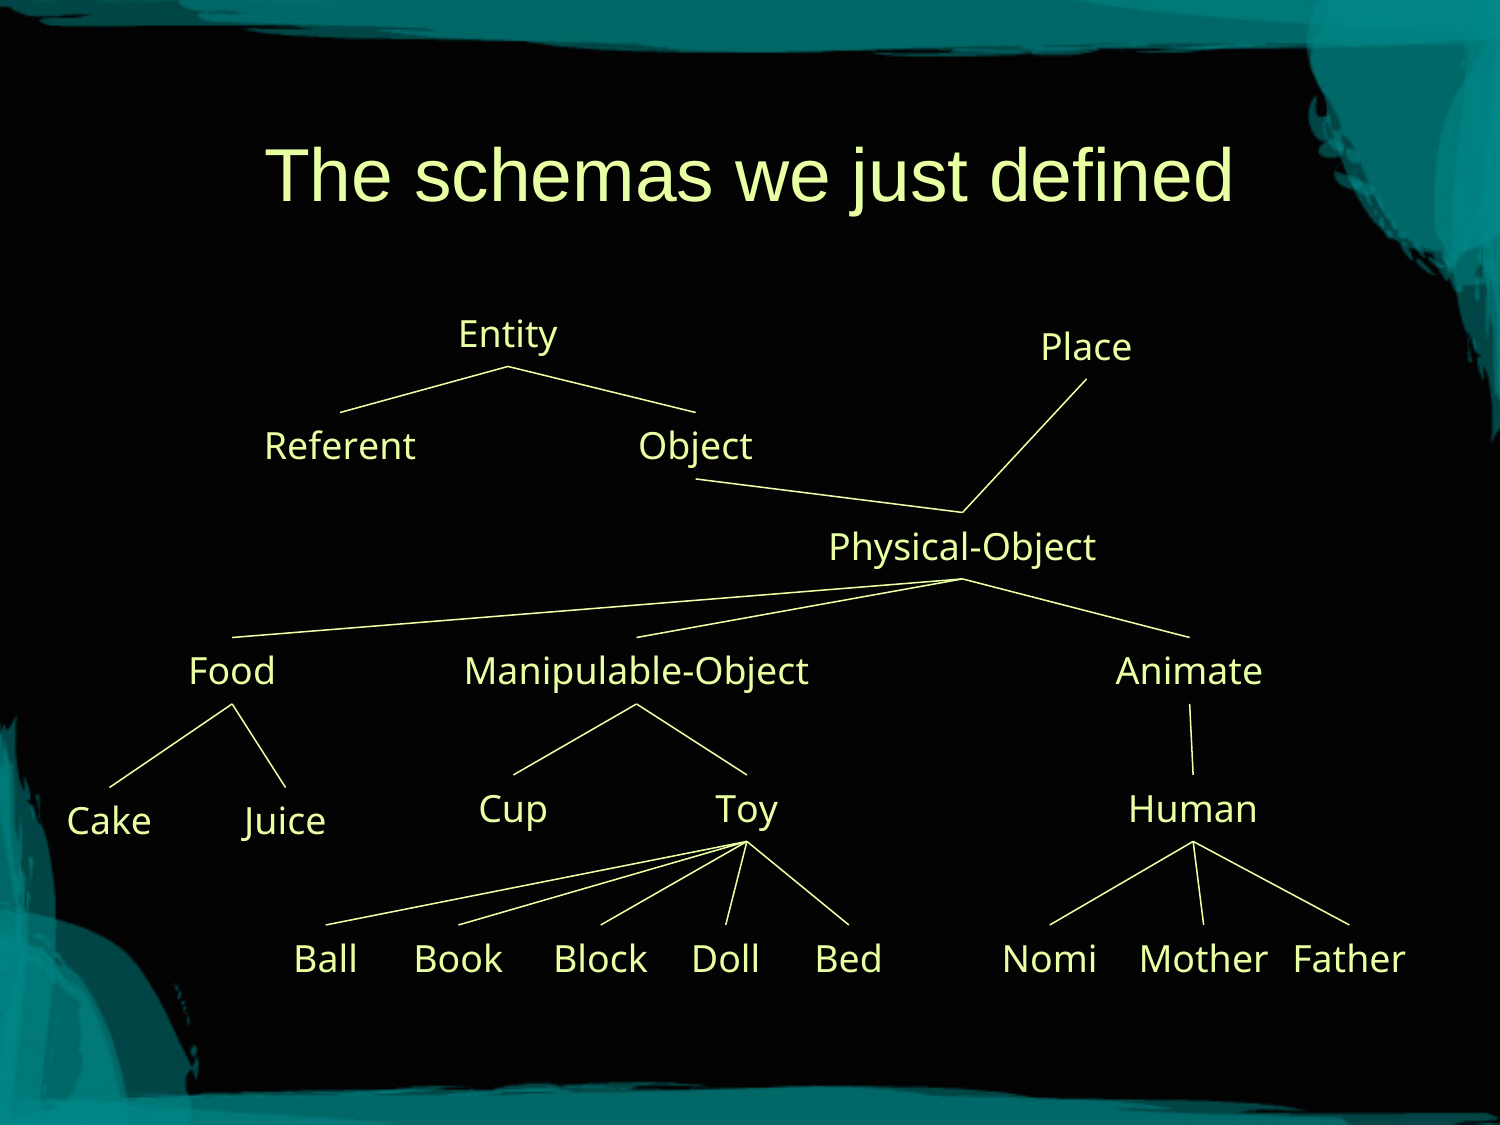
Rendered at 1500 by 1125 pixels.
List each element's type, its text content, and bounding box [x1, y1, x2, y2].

text_box Father [1277, 924, 1422, 992]
text_box Food [173, 637, 291, 704]
picture [0, 0, 1500, 1125]
text_box Animate [1100, 637, 1279, 704]
text_box Juice [229, 787, 342, 854]
text_box Nomi [986, 924, 1113, 992]
text_box Book [398, 924, 519, 992]
text_box Human [1113, 774, 1274, 842]
text_box Manipulable-Object [448, 637, 825, 704]
text_box Entity [443, 299, 573, 367]
text_box Cup [463, 774, 564, 842]
text_box Physical-Object [813, 512, 1112, 579]
text_box Mother [1123, 924, 1277, 992]
text_box Object [623, 412, 768, 479]
text_box Doll [676, 924, 776, 992]
text_box Toy [700, 774, 794, 842]
text_box Ball [278, 924, 374, 992]
text_box Place [1025, 312, 1148, 379]
text_box Cake [51, 787, 168, 854]
text_box Referent [249, 412, 432, 479]
text_box Bed [799, 924, 899, 992]
title The schemas we just defined [112, 87, 1388, 263]
text_box Block [538, 924, 664, 992]
